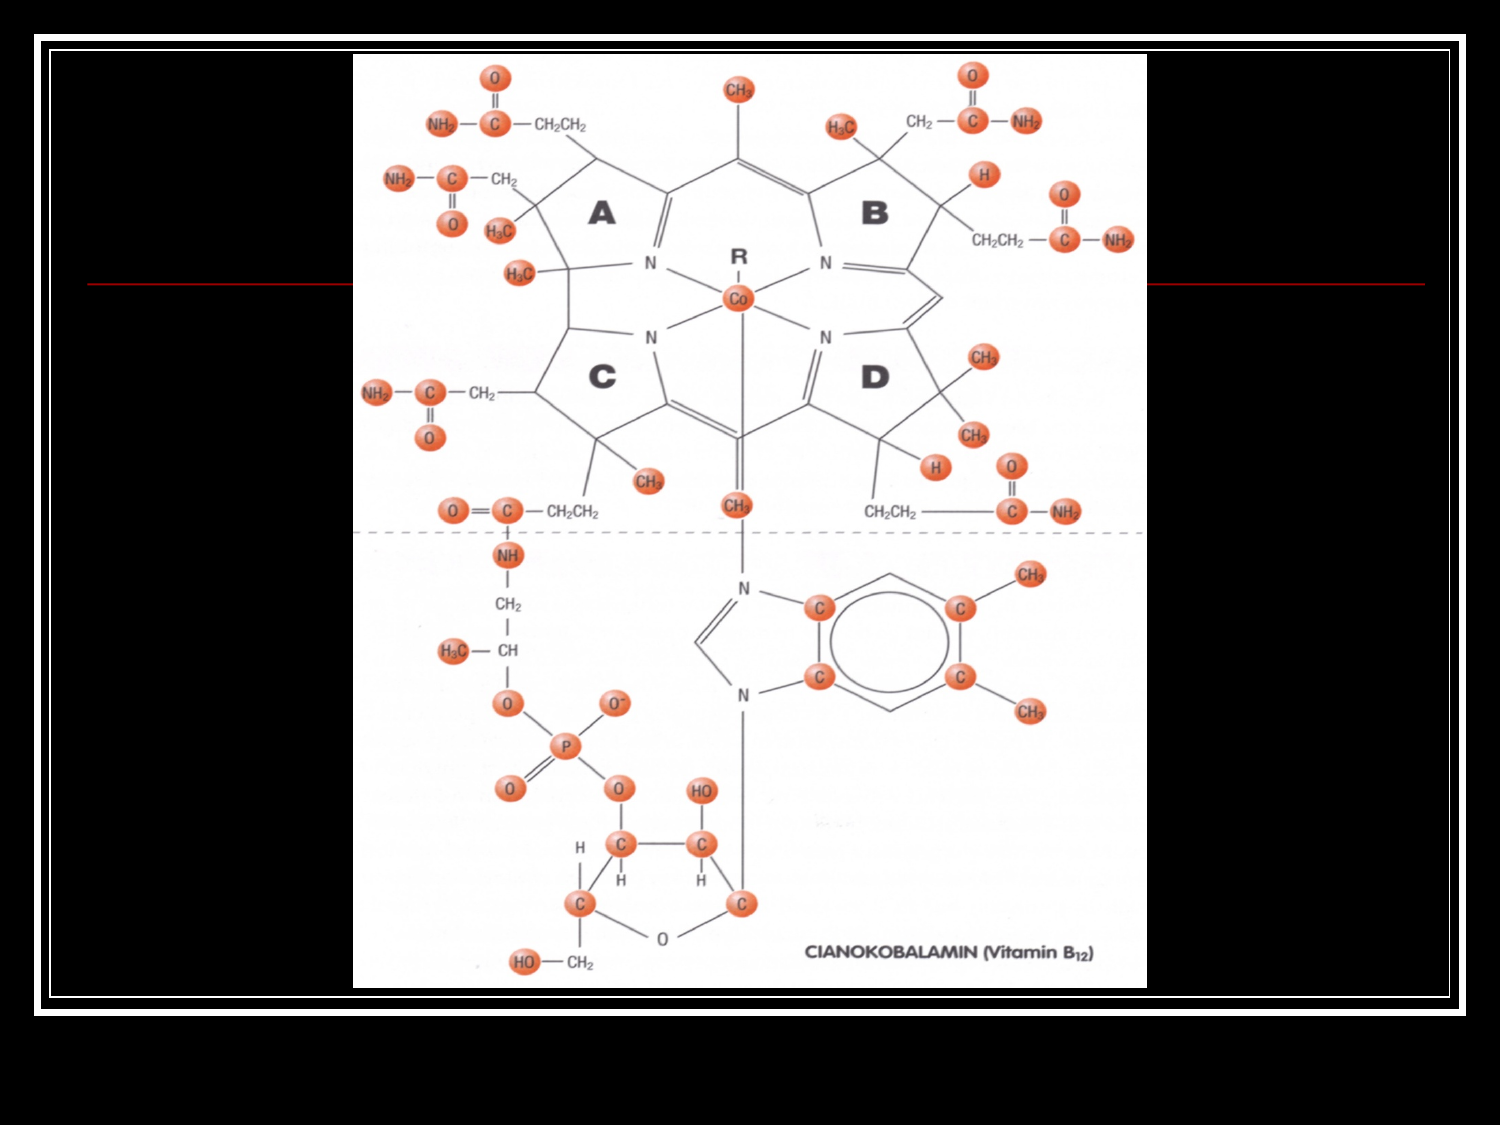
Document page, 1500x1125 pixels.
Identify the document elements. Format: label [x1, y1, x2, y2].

picture [353, 54, 1147, 988]
